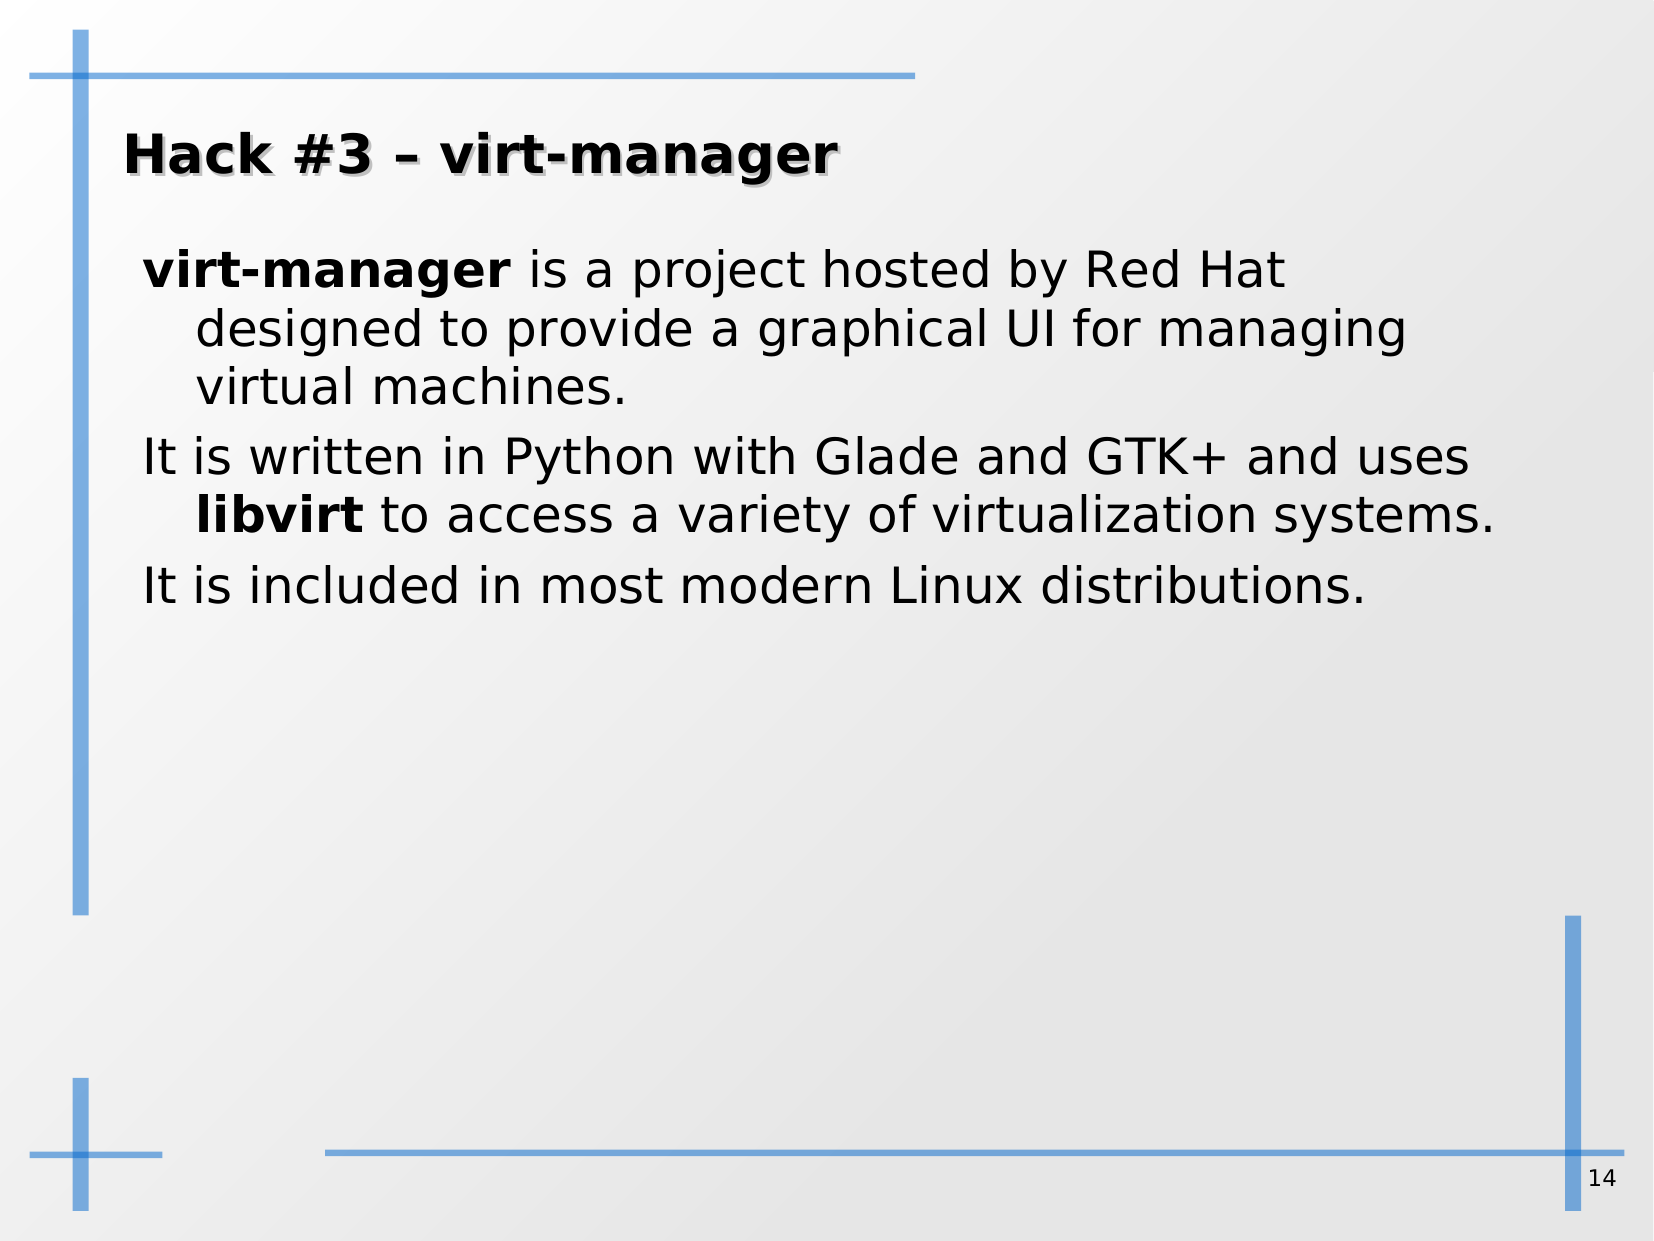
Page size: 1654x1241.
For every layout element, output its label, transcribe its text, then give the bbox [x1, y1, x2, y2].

list virt-manager is a project hosted by Red Hat designed to provide a graphical UI for managing virtual machines. It is written in Python with Glade and GTK+ and uses libvirt to access a variety of virtualization systems. It is included in most modern Linux distributions. [124, 241, 1526, 1133]
title Hack #3 – virt-manager [122, 91, 1524, 219]
